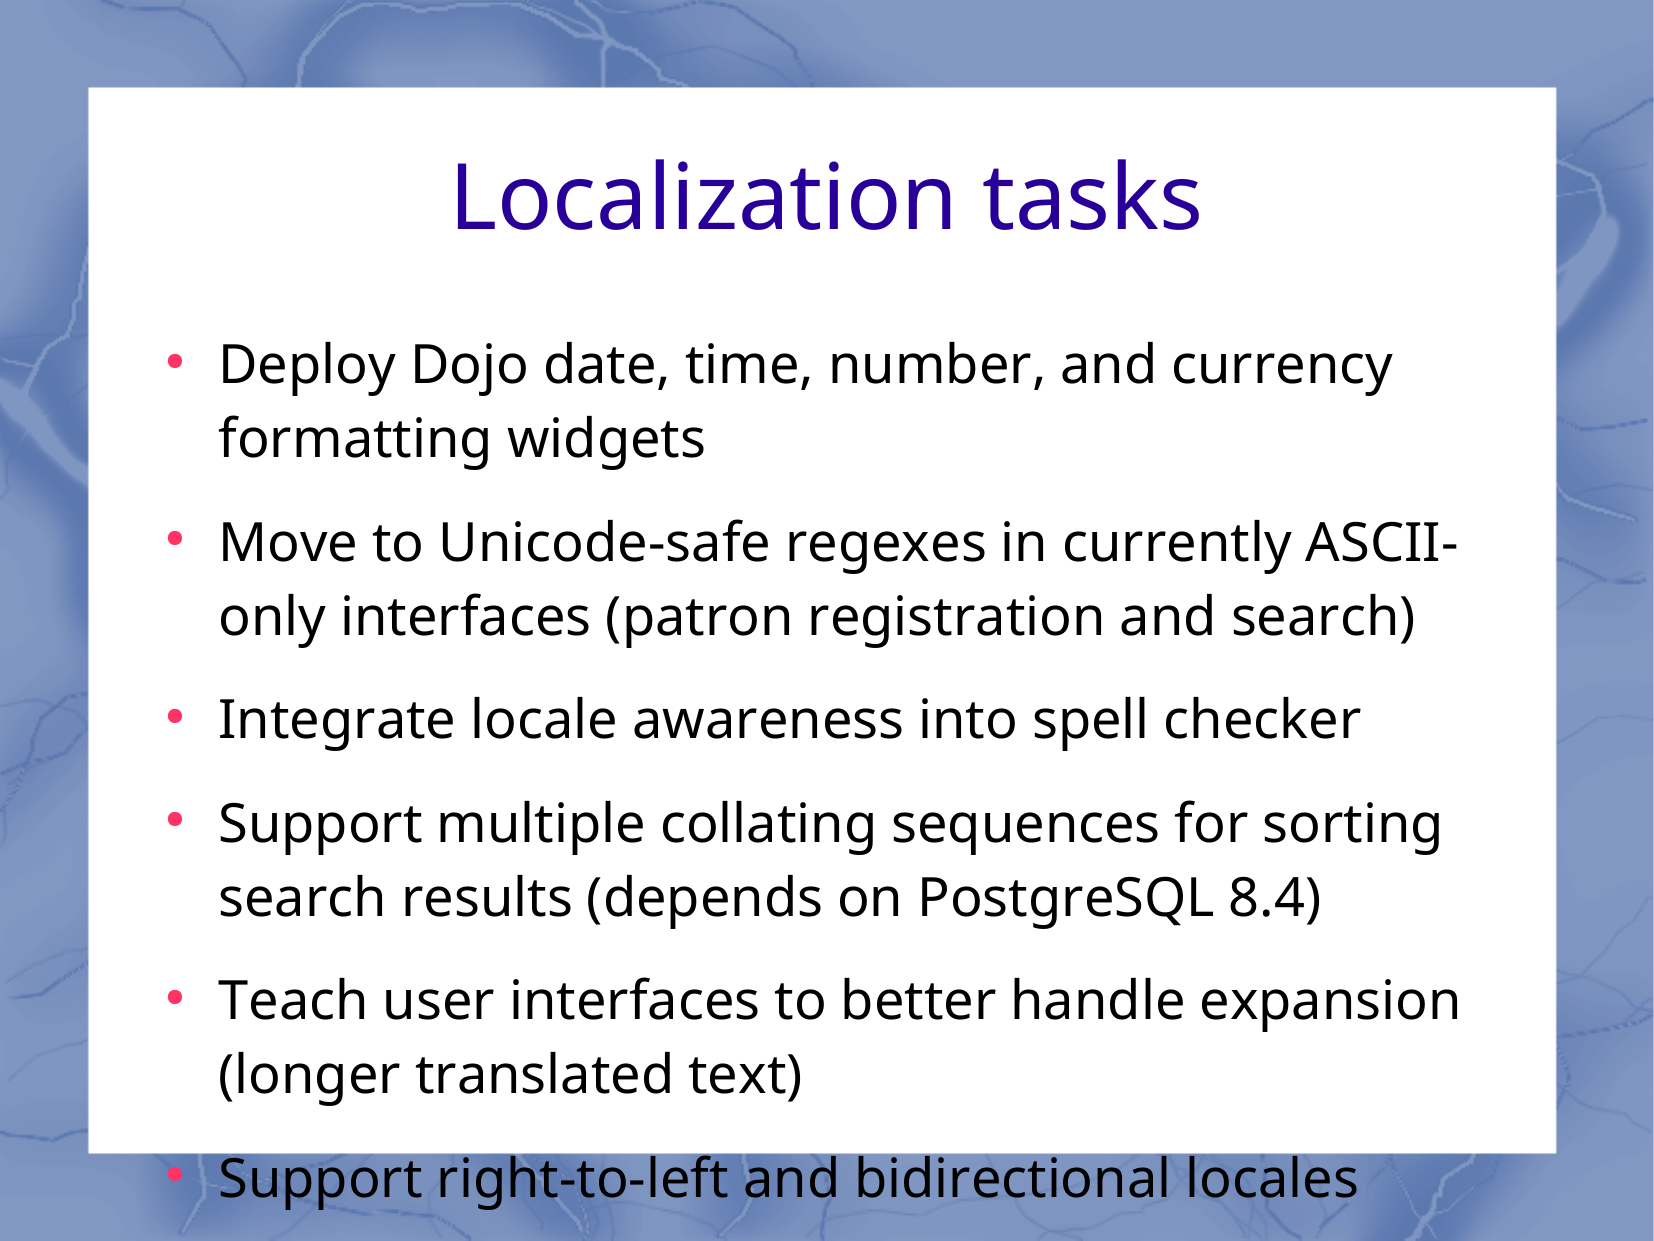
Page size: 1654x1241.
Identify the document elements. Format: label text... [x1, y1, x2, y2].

picture [0, 0, 1654, 1241]
list Deploy Dojo date, time, number, and currency formatting widgets Move to Unicode-safe regexes in currently ASCII-only interfaces (patron registration and search) Integrate locale awareness into spell checker Support multiple collating sequences for sorting search results (depends on PostgreSQL 8.4) Teach user interfaces to better handle expansion (longer translated text) Support right-to-left and bidirectional locales [147, 325, 1506, 1130]
title Localization tasks [118, 98, 1536, 291]
